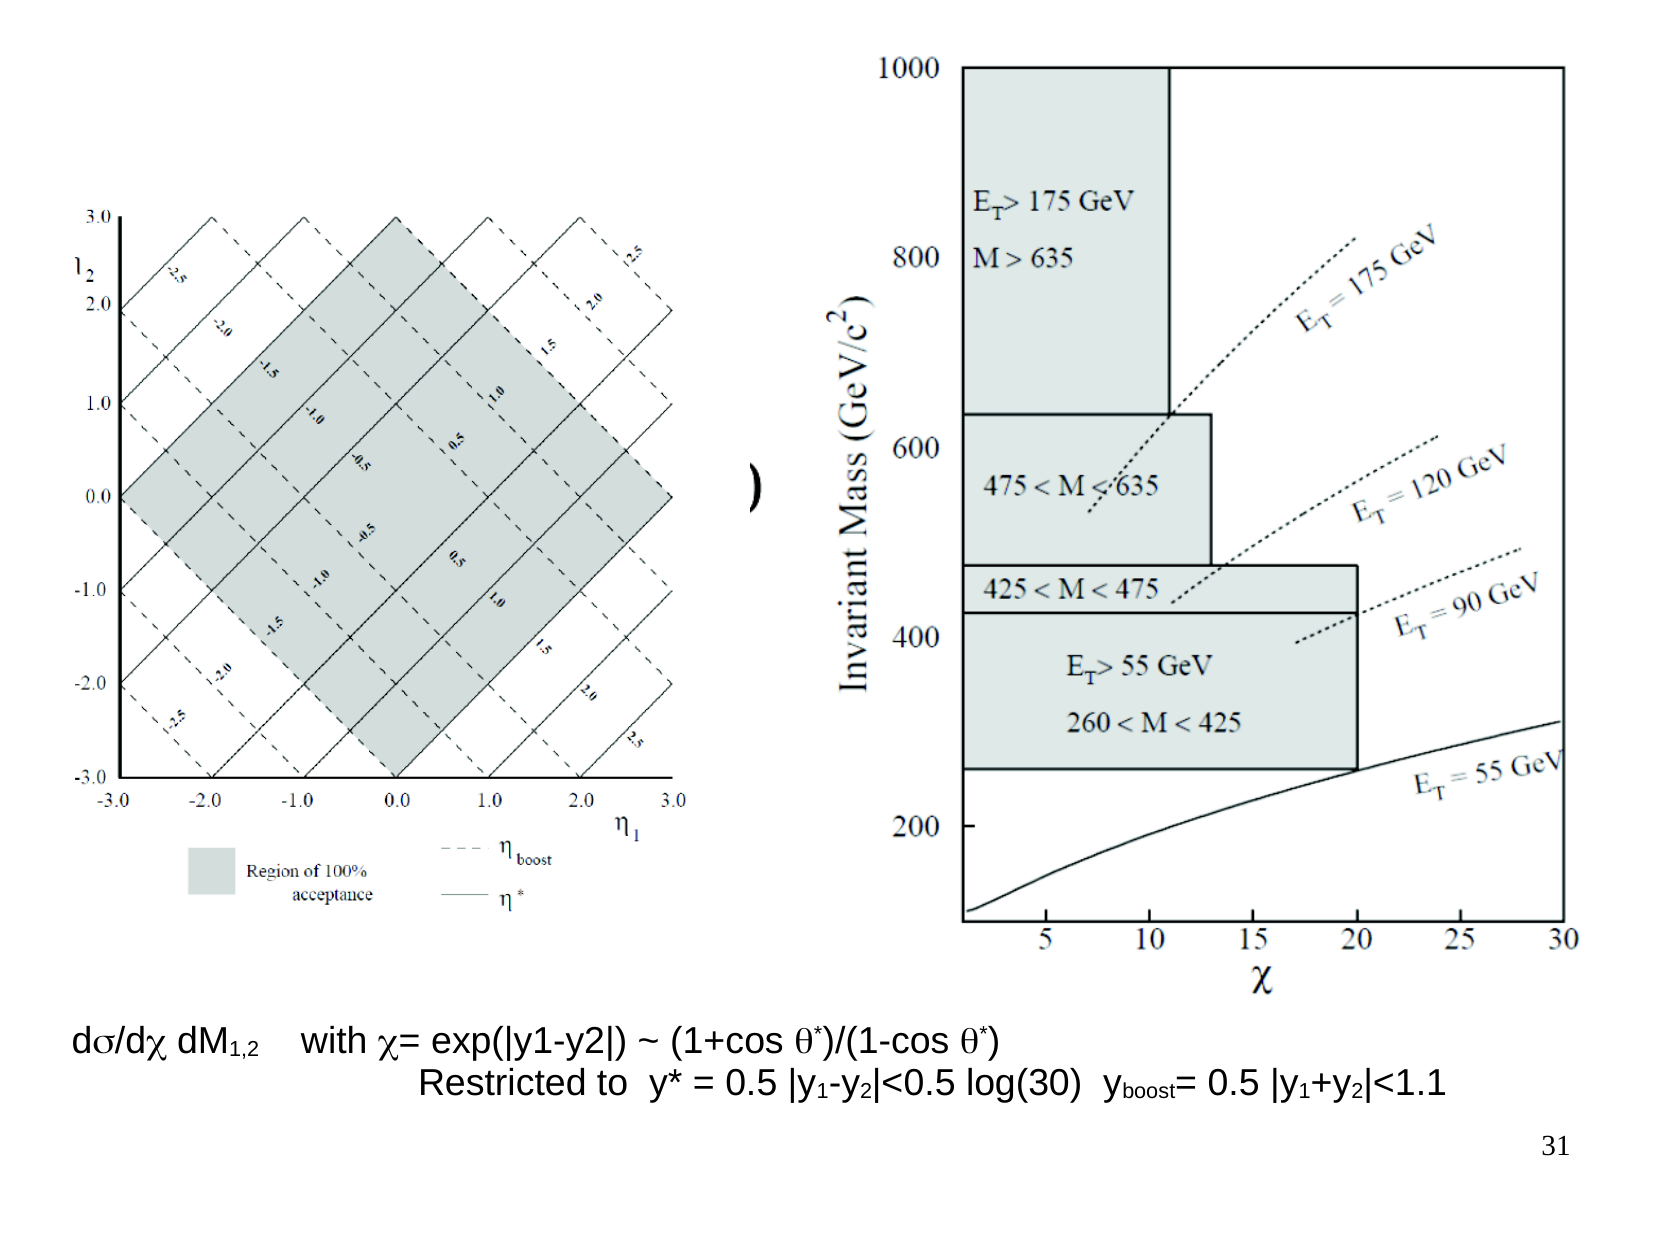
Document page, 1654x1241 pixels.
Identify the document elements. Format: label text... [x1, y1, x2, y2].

text_box ds/dc dM1,2 with c= exp(|y1-y2|) ~ (1+cos q*)/(1-cos q*) Restricted to y* = 0.5 |y1-y2|<0.5 log(30) yboost= 0.5 |y1+y2|<1.1 [56, 1012, 1463, 1140]
picture [75, 0, 1641, 1061]
